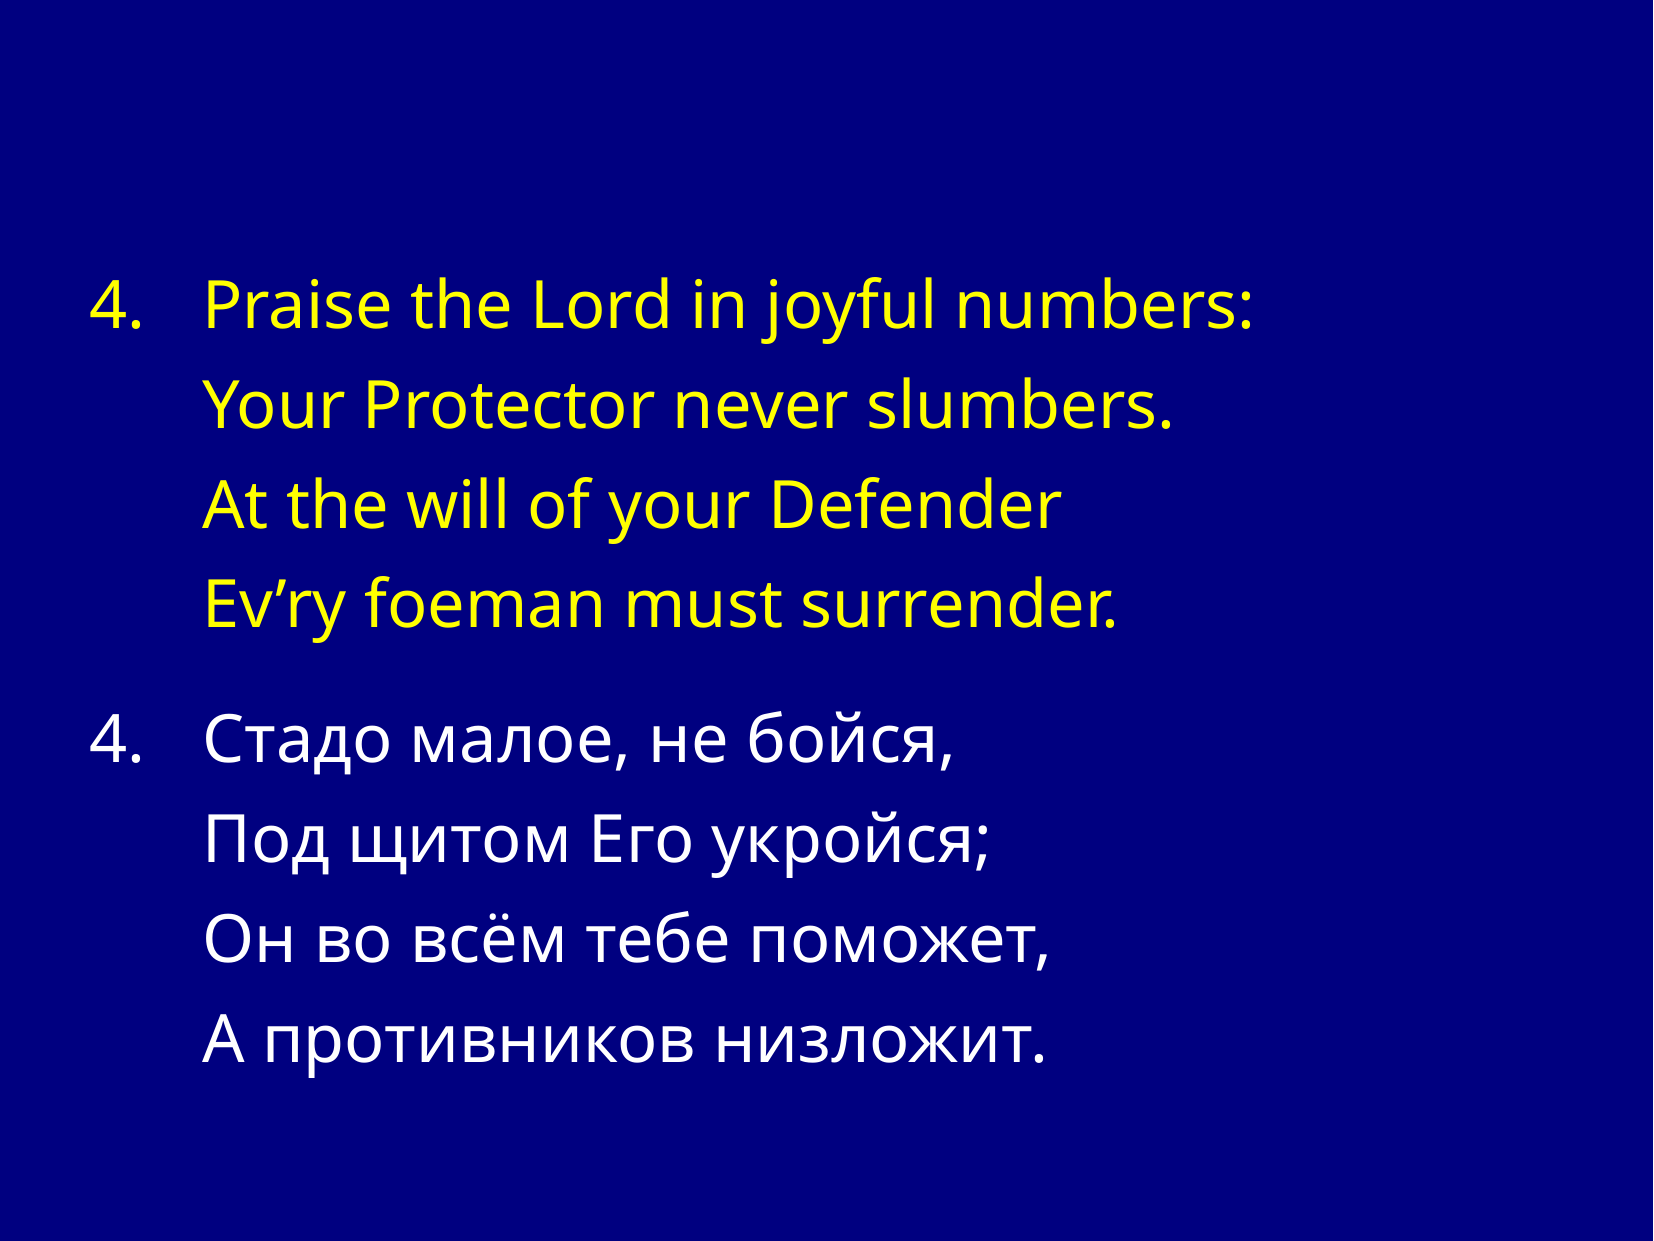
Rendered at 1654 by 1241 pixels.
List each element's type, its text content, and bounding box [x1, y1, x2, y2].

text_box 4. Praise the Lord in joyful numbers: Your Protector never slumbers. At the will of your Defender Ev’ry foeman must surrender. [75, 150, 1576, 638]
text_box 4. Стадо малое, не бойся, Под щитом Его укройся; Он во всём тебе поможет, А противников низложит. [75, 675, 1576, 1163]
